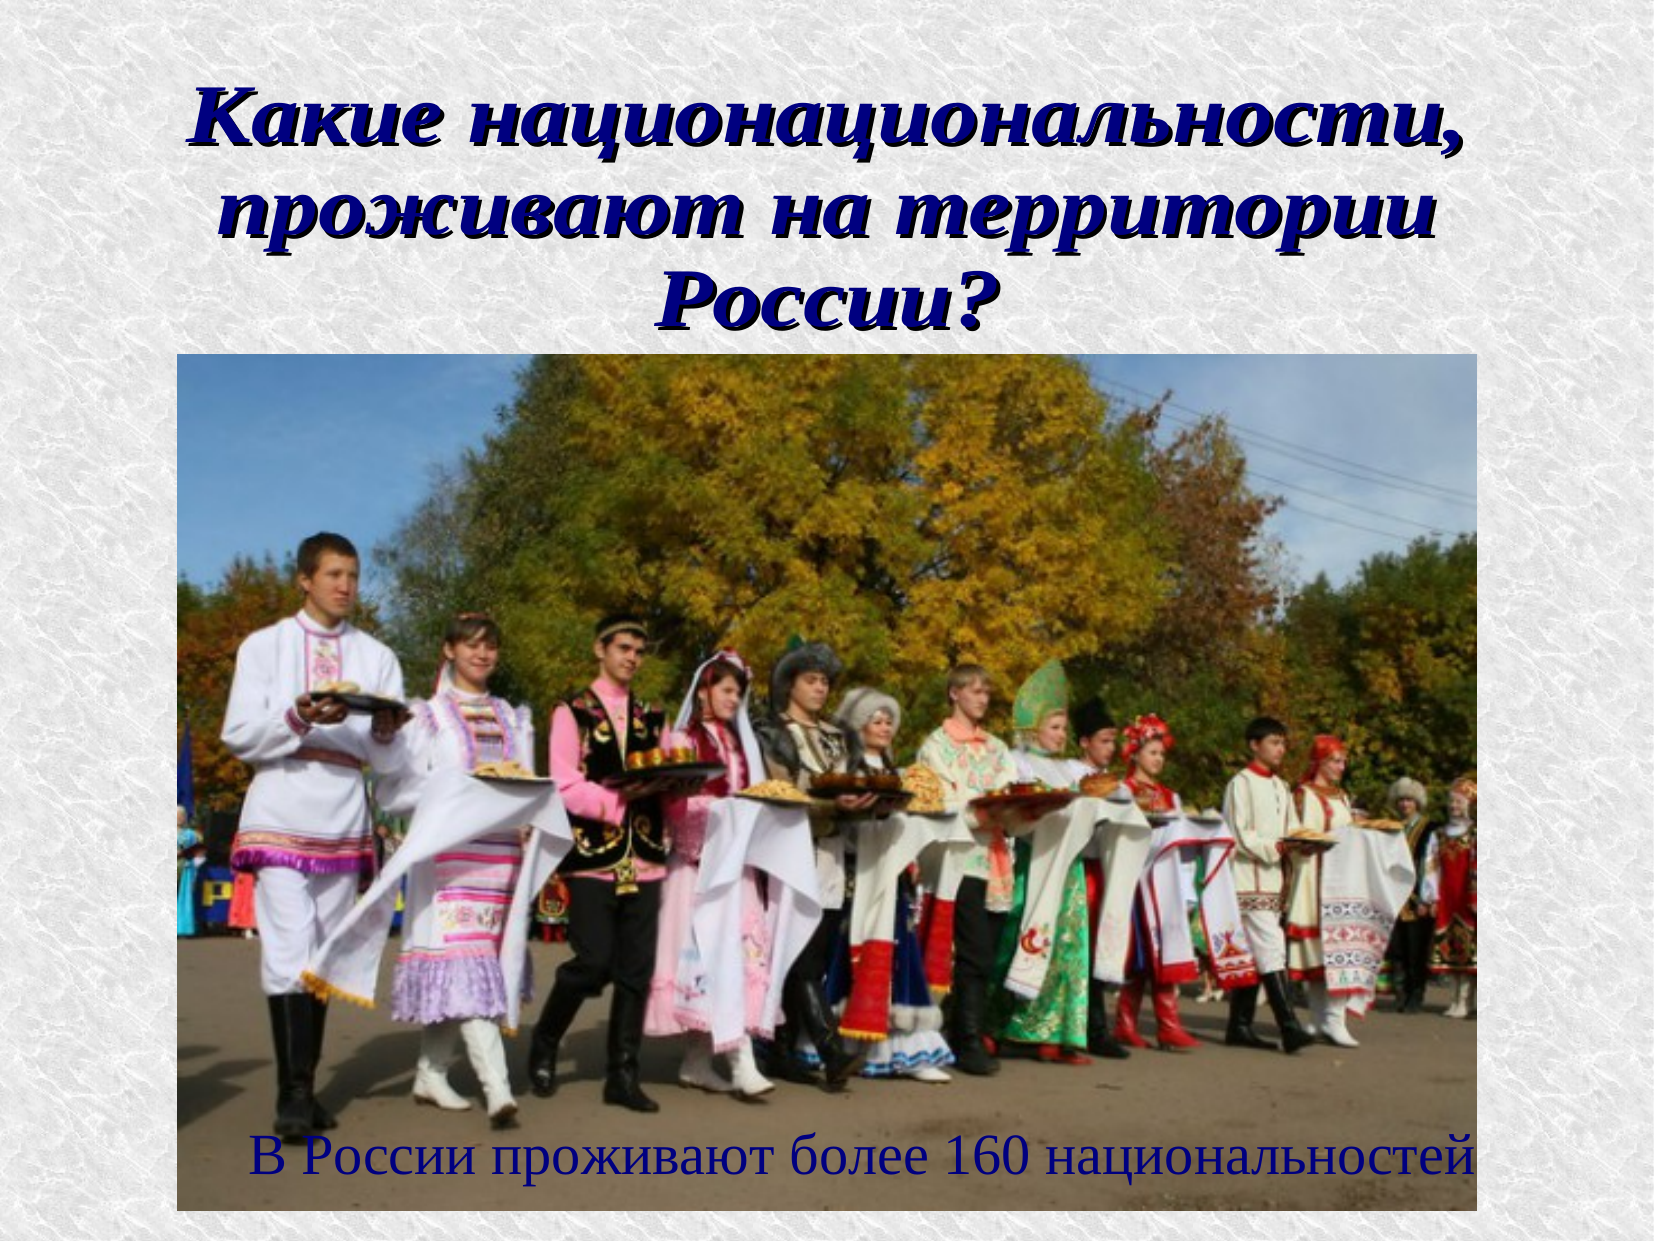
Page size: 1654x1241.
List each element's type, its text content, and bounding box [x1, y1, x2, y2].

title Какие национациональности, проживают на территории России? [121, 68, 1534, 345]
list В России проживают более 160 национальностей [177, 1122, 1477, 1223]
picture [0, 0, 1654, 1241]
